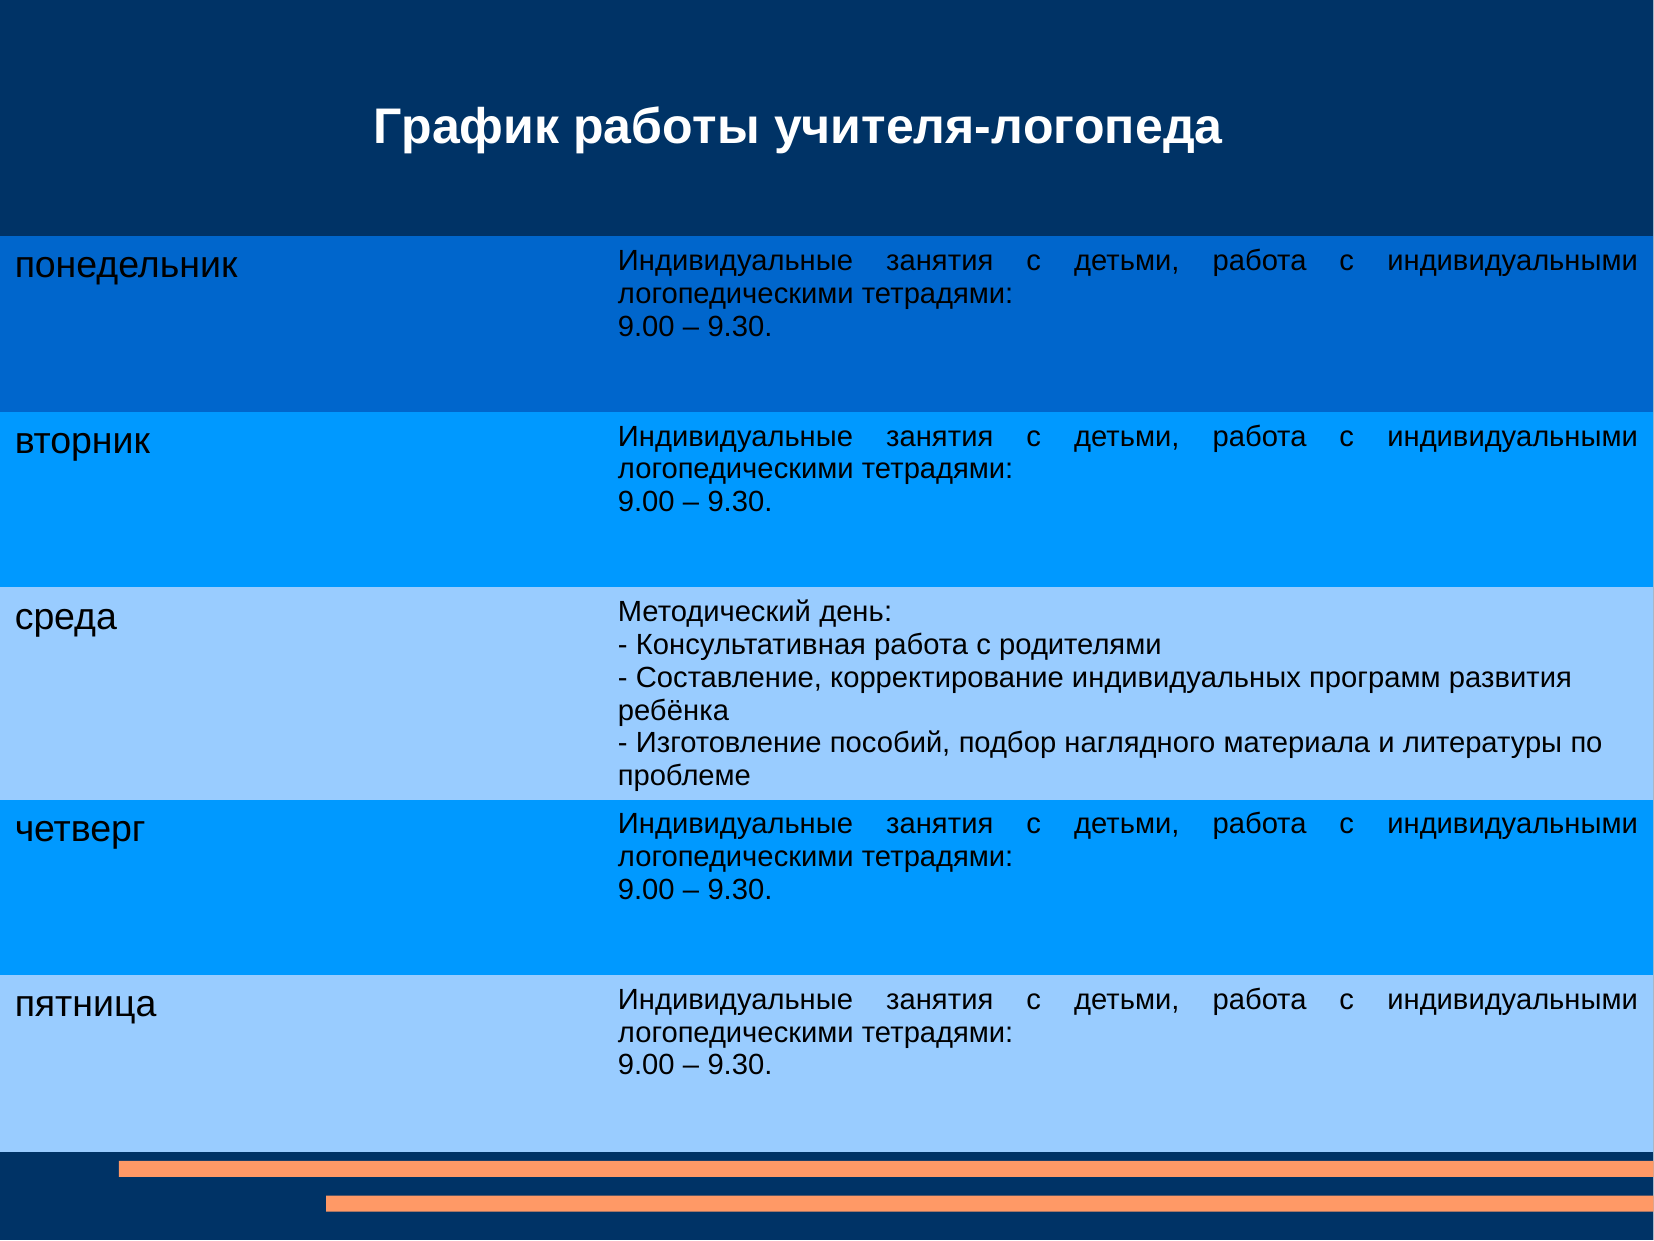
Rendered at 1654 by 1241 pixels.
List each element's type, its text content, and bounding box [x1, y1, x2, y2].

table_cell Методический день: - Консультативная работа с родителями - Составление, корректирование индивидуальных программ развития ребёнка - Изготовление пособий, подбор наглядного материала и литературы по проблеме [603, 587, 1653, 800]
table_cell Индивидуальные занятия с детьми, работа с индивидуальными логопедическими тетрадями: 9.00 – 9.30. [603, 412, 1653, 587]
table_header понедельник [0, 236, 603, 412]
table_cell Индивидуальные занятия с детьми, работа с индивидуальными логопедическими тетрадями: 9.00 – 9.30. [603, 800, 1653, 975]
table_cell вторник [0, 412, 603, 587]
table_cell среда [0, 587, 603, 800]
table_header Индивидуальные занятия с детьми, работа с индивидуальными логопедическими тетрадями: 9.00 – 9.30. [603, 236, 1653, 412]
table_cell пятница [0, 975, 603, 1152]
table_cell четверг [0, 800, 603, 975]
table_cell Индивидуальные занятия с детьми, работа с индивидуальными логопедическими тетрадями: 9.00 – 9.30. [603, 975, 1653, 1152]
title График работы учителя-логопеда [121, 46, 1534, 207]
